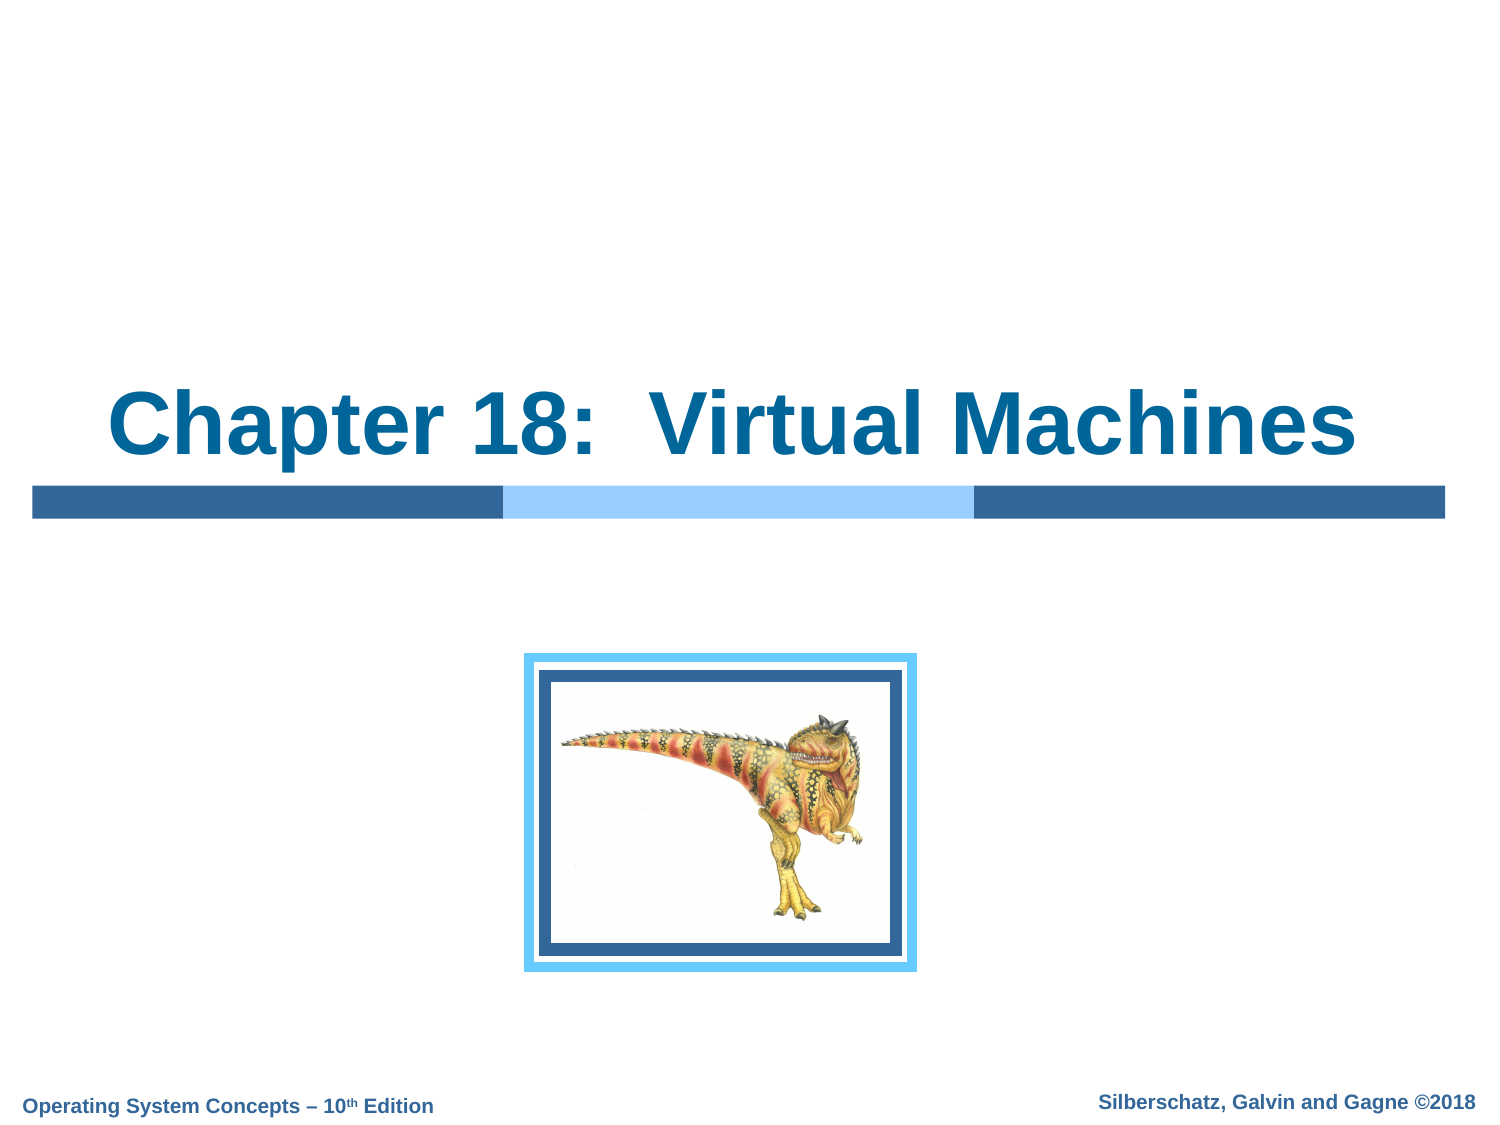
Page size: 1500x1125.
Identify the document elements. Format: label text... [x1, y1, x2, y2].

title Chapter 18: Virtual Machines [38, 292, 1427, 480]
picture [551, 682, 890, 943]
